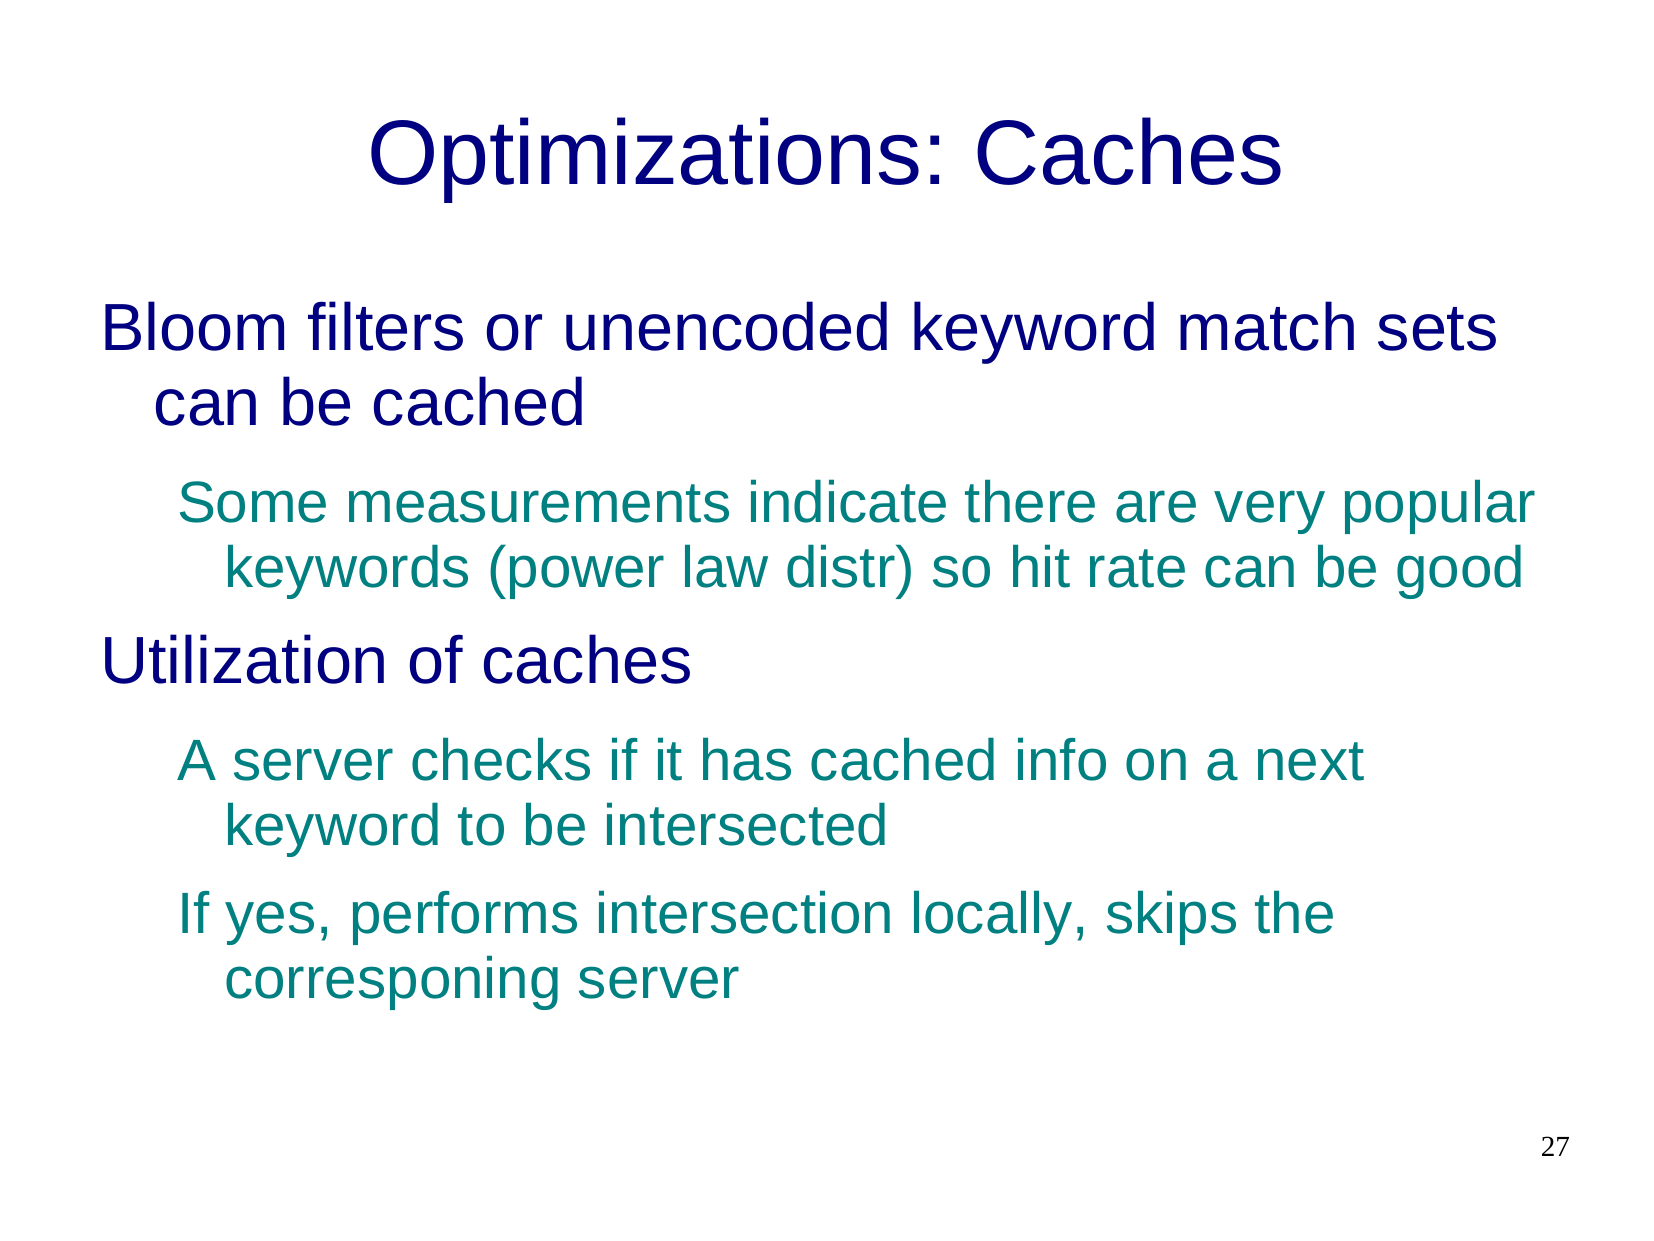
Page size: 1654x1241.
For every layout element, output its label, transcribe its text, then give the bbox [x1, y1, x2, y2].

list Bloom filters or unencoded keyword match sets can be cached Some measurements indicate there are very popular keywords (power law distr) so hit rate can be good Utilization of caches A server checks if it has cached info on a next keyword to be intersected If yes, performs intersection locally, skips the corresponing server [82, 290, 1571, 1109]
title Optimizations: Caches [82, 49, 1571, 257]
